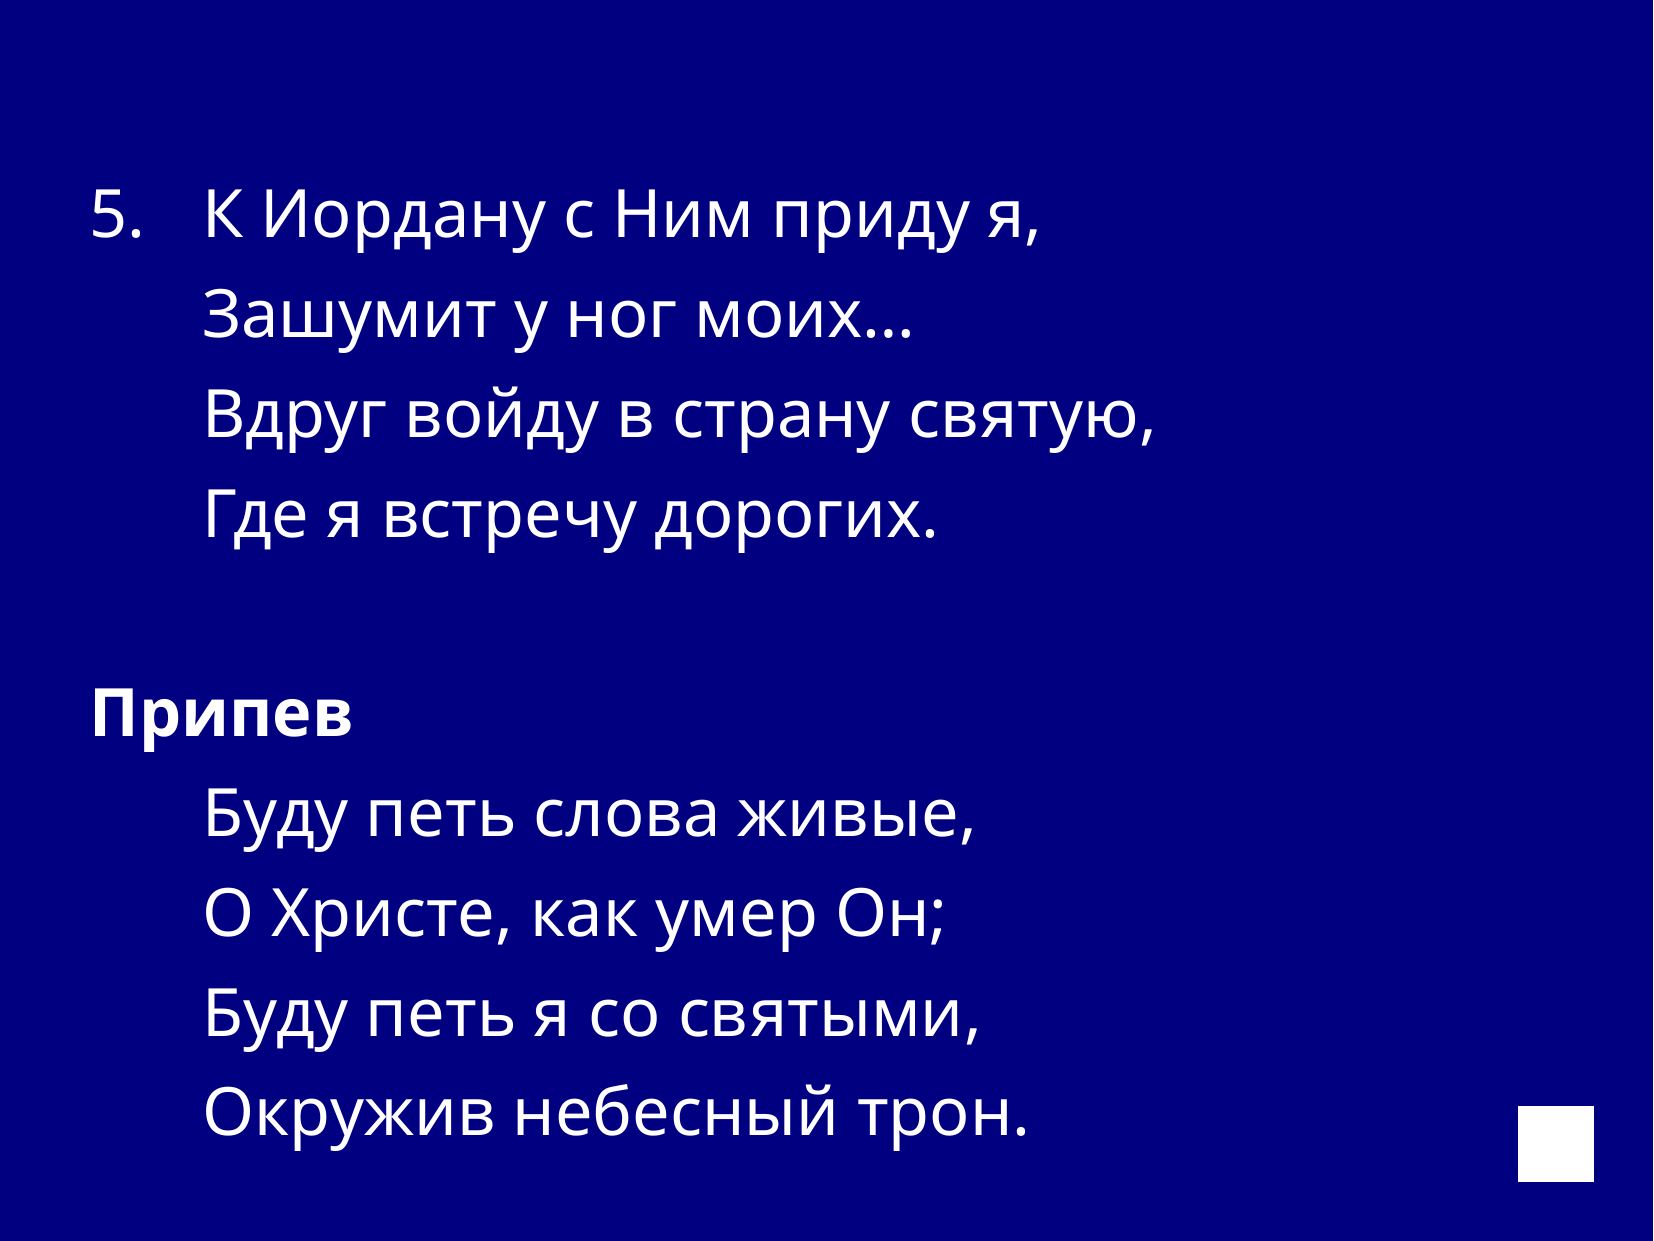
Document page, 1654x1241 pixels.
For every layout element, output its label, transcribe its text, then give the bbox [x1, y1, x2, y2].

text_box [1518, 1106, 1594, 1182]
text_box 5. К Иордану с Ним приду я, Зашумит у ног моих… Вдруг войду в страну святую, Где я встречу дорогих. Припев Буду петь слова живые, О Христе, как умер Он; Буду петь я со святыми, Окружив небесный трон. [75, 150, 1576, 1163]
